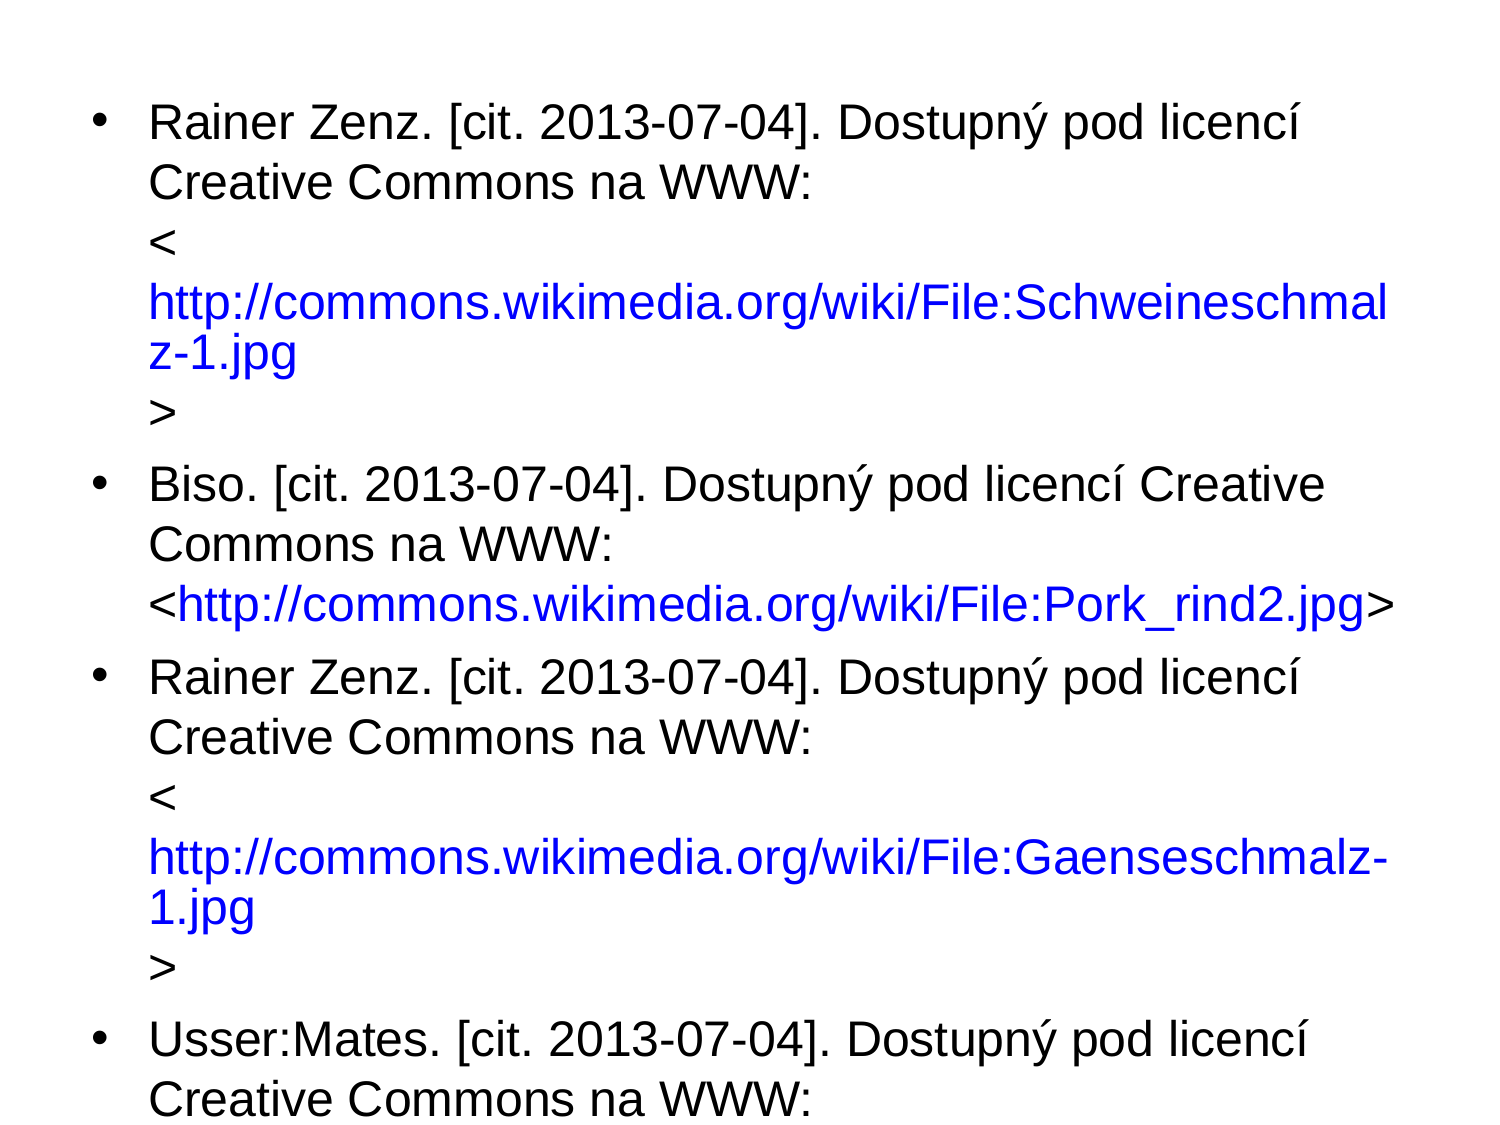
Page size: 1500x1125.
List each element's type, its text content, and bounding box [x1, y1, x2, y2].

list Rainer Zenz. [cit. 2013-07-04]. Dostupný pod licencí Creative Commons na WWW: <http://commons.wikimedia.org/wiki/File:Schweineschmalz-1.jpg> Biso. [cit. 2013-07-04]. Dostupný pod licencí Creative Commons na WWW: <http://commons.wikimedia.org/wiki/File:Pork_rind2.jpg> Rainer Zenz. [cit. 2013-07-04]. Dostupný pod licencí Creative Commons na WWW: <http://commons.wikimedia.org/wiki/File:Gaenseschmalz-1.jpg> Usser:Mates. [cit. 2013-07-04]. Dostupný pod licencí Creative Commons na WWW: <http://commons.wikimedia.org/wiki/File:Basel_2012-10-06_Batch_Part_4_%2816%29.JPG> [76, 81, 1427, 1125]
